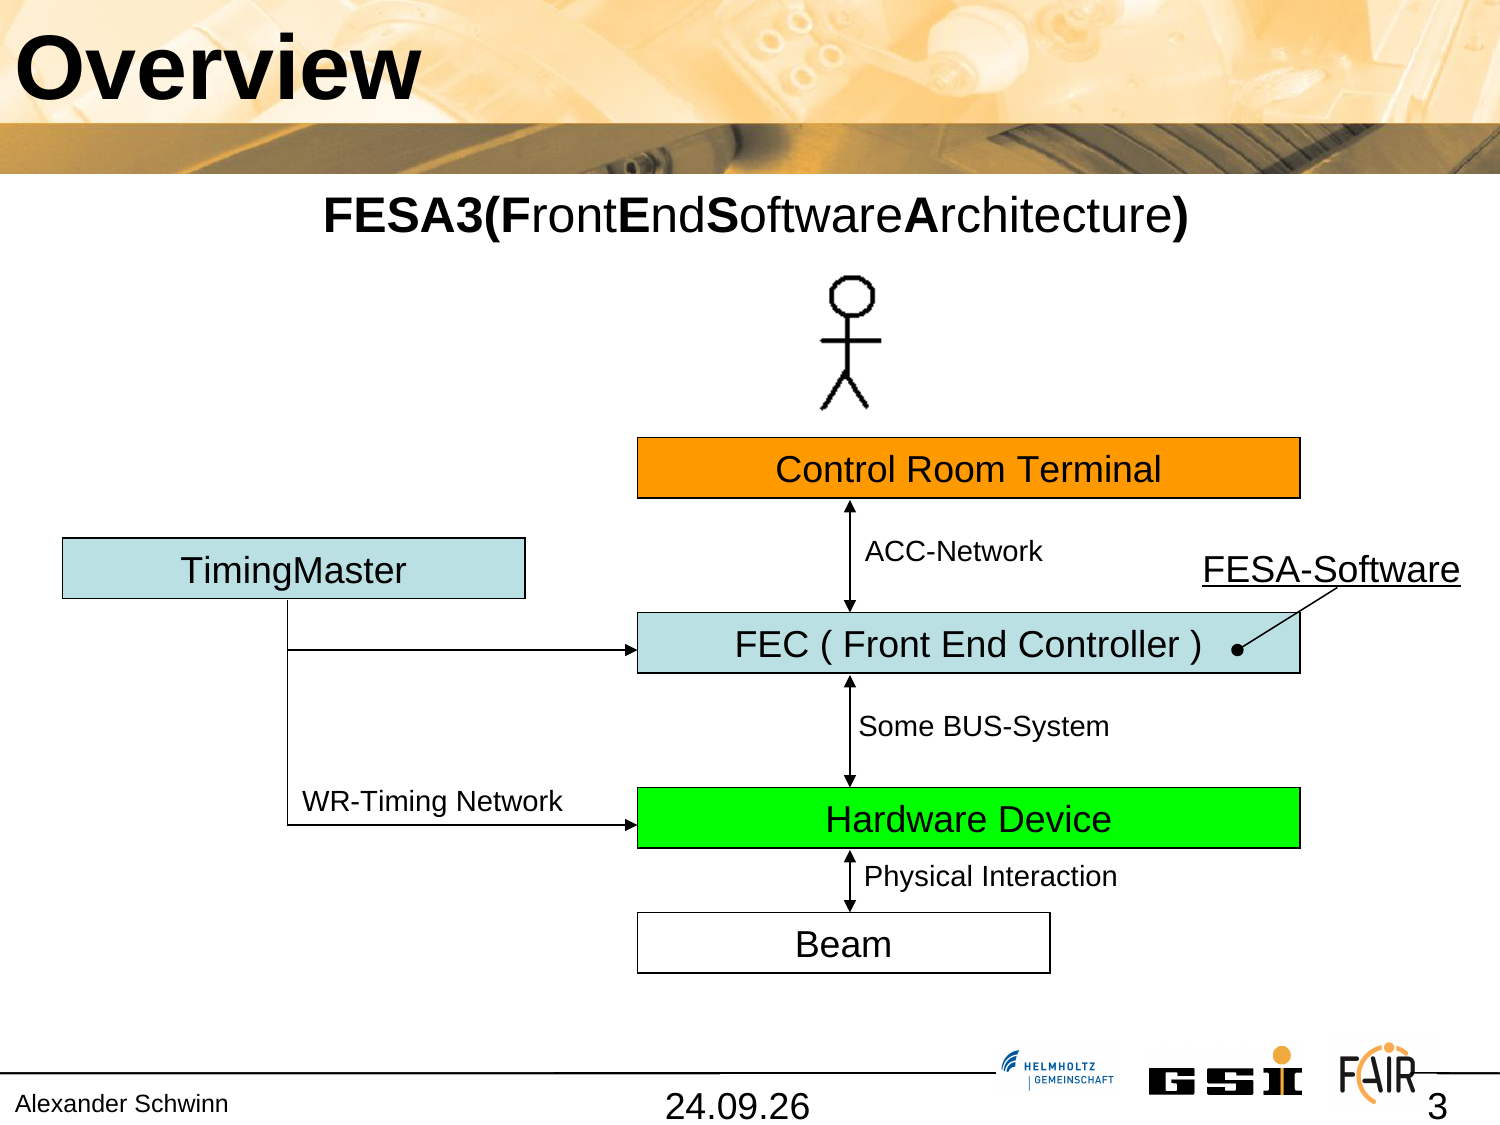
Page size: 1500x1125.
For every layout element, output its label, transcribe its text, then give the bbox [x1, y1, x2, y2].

text_box Control Room Terminal [637, 437, 1301, 498]
text_box Hardware Device [637, 787, 1301, 848]
picture [1328, 1034, 1439, 1106]
text_box Beam [637, 912, 1051, 973]
text_box TimingMaster [62, 538, 526, 599]
text_box FEC ( Front End Controller ) [637, 612, 1301, 673]
text_box Physical Interaction [849, 849, 1134, 901]
text_box ACC-Network [850, 524, 1059, 576]
picture [0, 126, 1500, 175]
picture [1149, 1046, 1302, 1095]
text_box Some BUS-System [843, 699, 1126, 751]
picture [806, 251, 913, 426]
text_box FESA-Software [1187, 537, 1476, 598]
text_box WR-Timing Network [287, 774, 579, 824]
title Overview [0, 0, 1500, 126]
picture [996, 1046, 1121, 1095]
text_box FESA3(FrontEndSoftwareArchitecture) [12, 174, 1500, 251]
